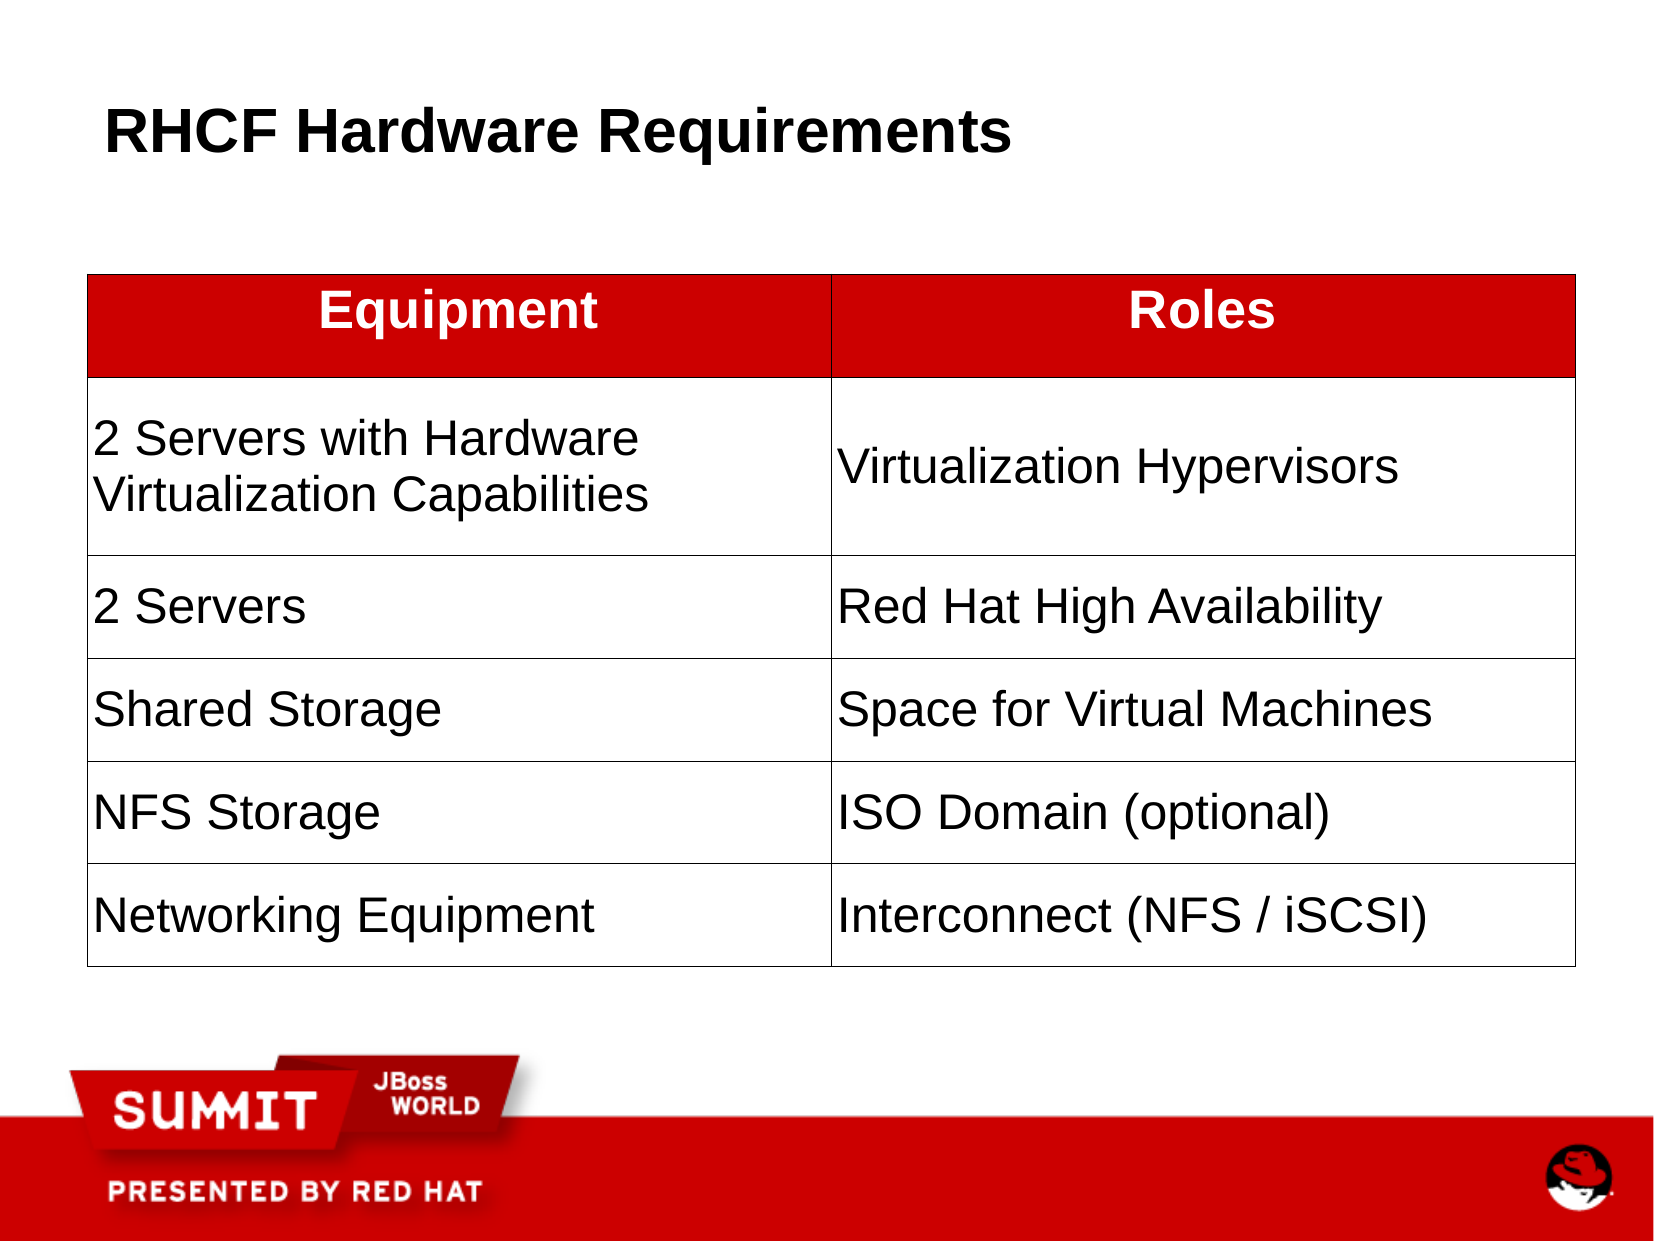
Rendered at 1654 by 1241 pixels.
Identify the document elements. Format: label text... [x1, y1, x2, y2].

table_cell Interconnect (NFS / iSCSI) [832, 864, 1575, 966]
table_cell Shared Storage [88, 659, 831, 761]
table_cell Space for Virtual Machines [832, 659, 1575, 761]
table_header Roles [832, 275, 1575, 377]
title RHCF Hardware Requirements [82, 37, 1571, 226]
table_cell Virtualization Hypervisors [832, 378, 1575, 555]
table_cell 2 Servers [88, 556, 831, 658]
table_header Equipment [88, 275, 831, 377]
table_cell Networking Equipment [88, 864, 831, 966]
picture [0, 1043, 1654, 1241]
table_cell 2 Servers with Hardware Virtualization Capabilities [88, 378, 831, 555]
table_cell NFS Storage [88, 762, 831, 863]
table_cell Red Hat High Availability [832, 556, 1575, 658]
table_cell ISO Domain (optional) [832, 762, 1575, 863]
